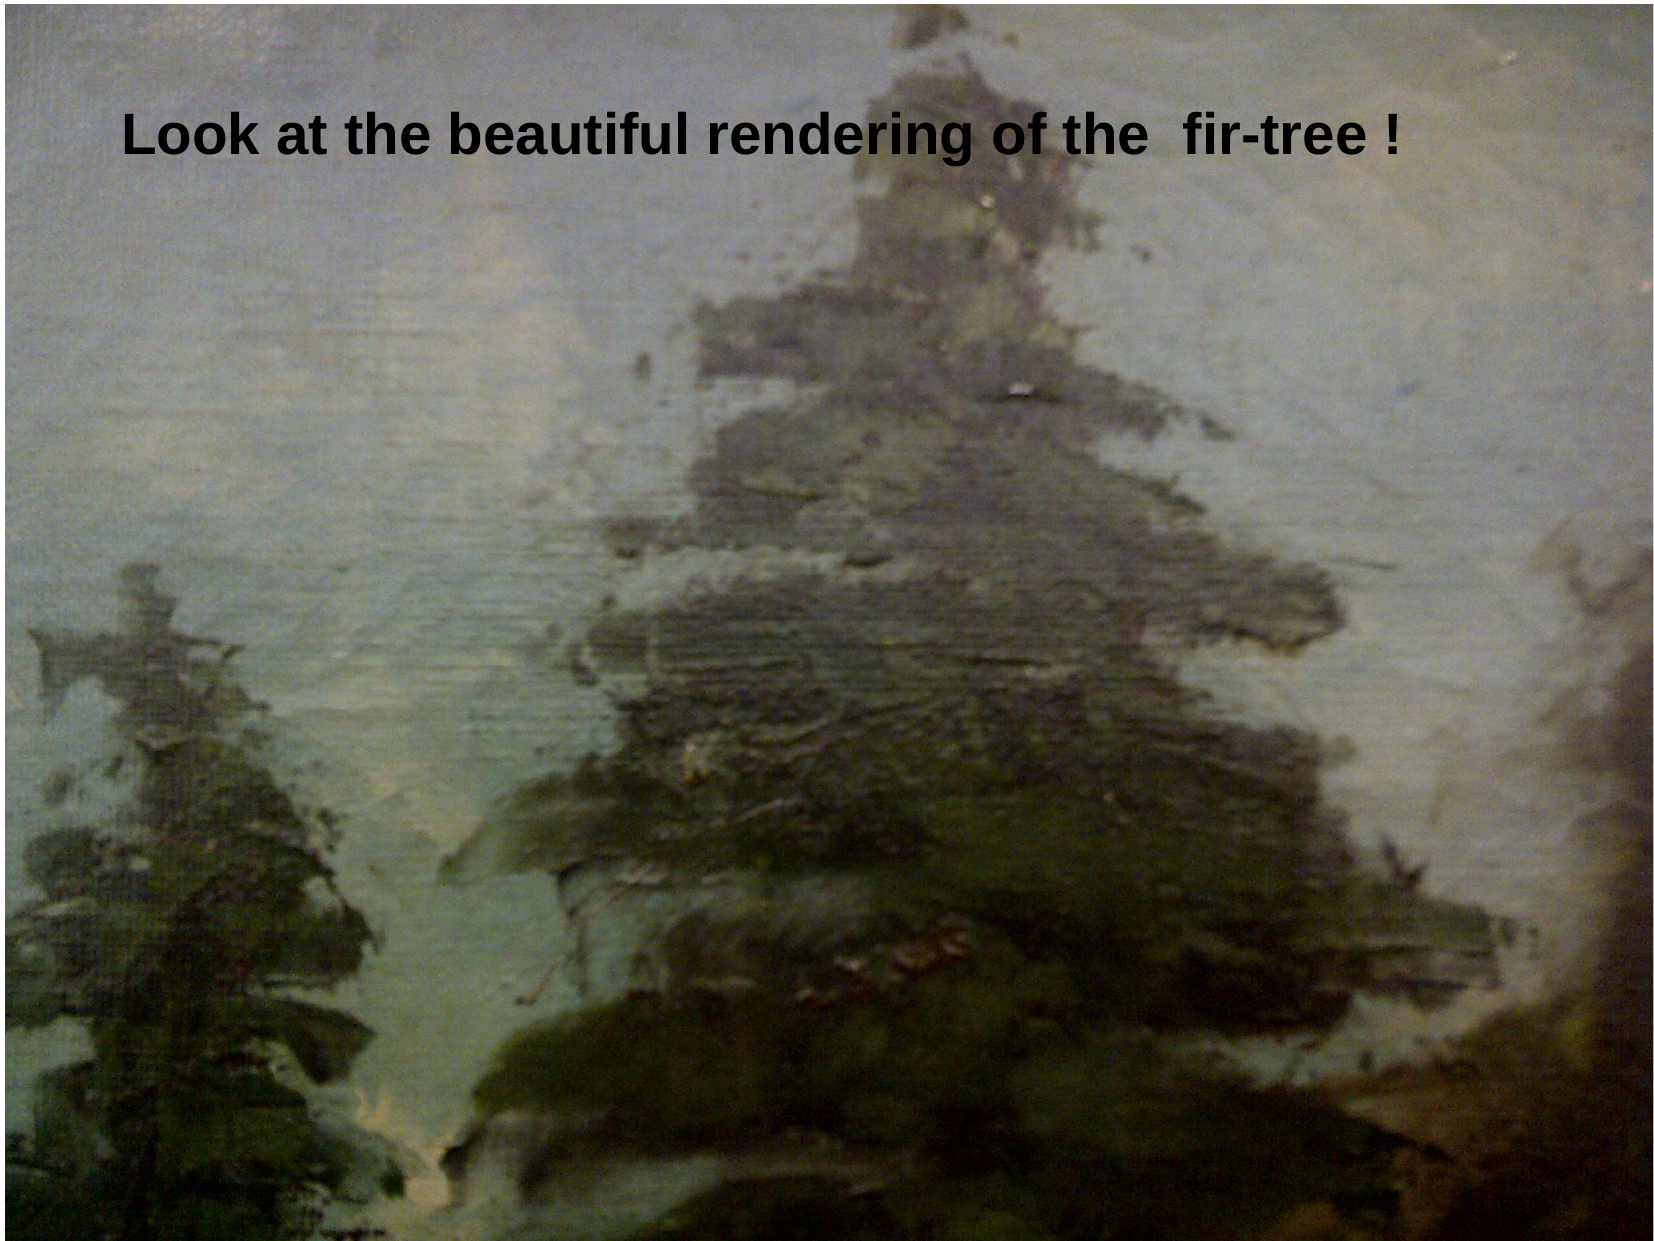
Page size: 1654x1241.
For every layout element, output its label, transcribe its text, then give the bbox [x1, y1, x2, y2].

picture [5, 4, 1654, 1241]
text_box Look at the beautiful rendering of the fir-tree ! [106, 94, 1420, 175]
